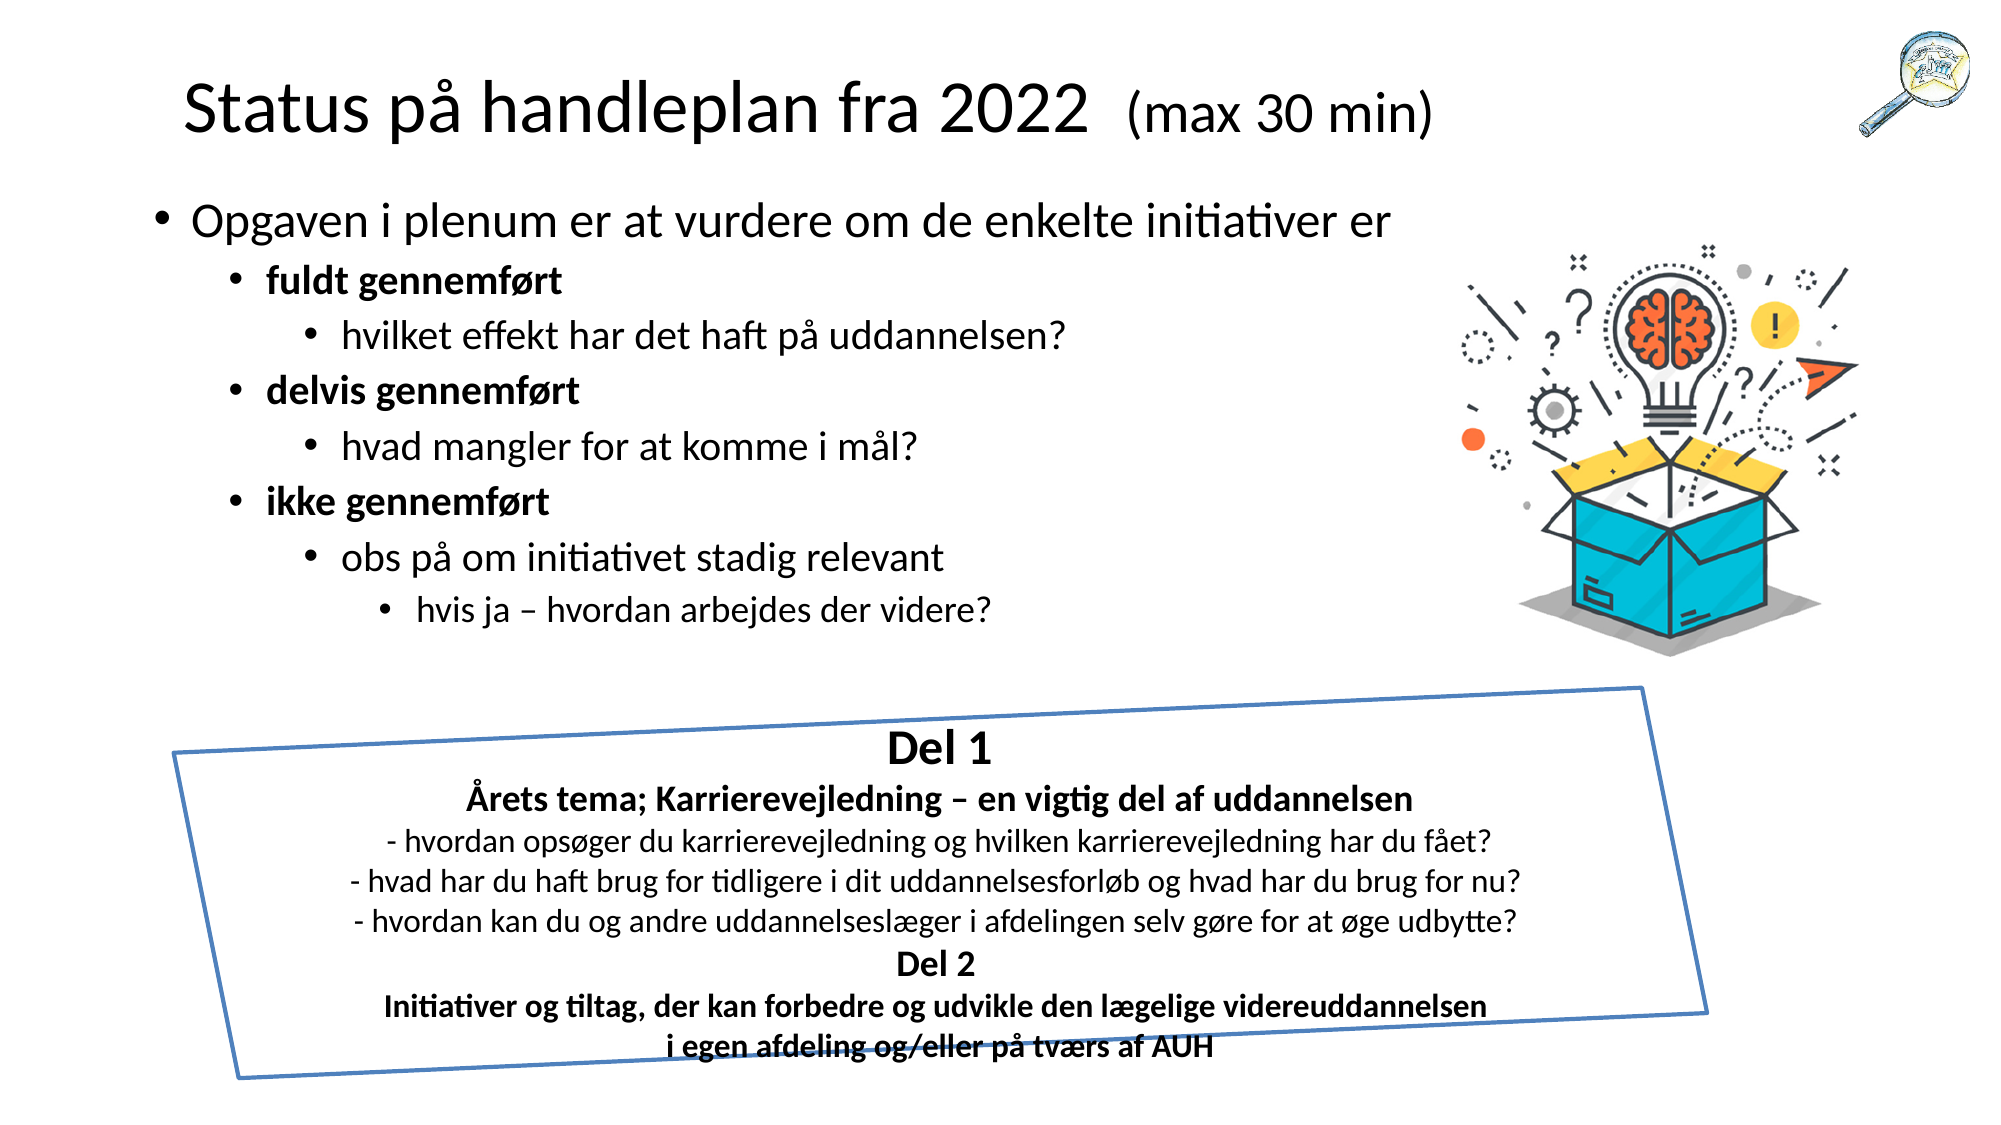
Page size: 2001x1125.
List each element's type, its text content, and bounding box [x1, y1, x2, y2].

list Opgaven i plenum er at vurdere om de enkelte initiativer er fuldt gennemført hvilket effekt har det haft på uddannelsen? delvis gennemført hvad mangler for at komme i mål? ikke gennemført obs på om initiativet stadig relevant hvis ja – hvordan arbejdes der videre? [138, 186, 1516, 730]
picture [1425, 244, 1905, 658]
picture [1850, 22, 1976, 139]
title Status på handleplan fra 2022 (max 30 min) [168, 33, 1785, 184]
text_box Del 1 Årets tema; Karrierevejledning – en vigtig del af uddannelsen - hvordan opsøger du karrierevejledning og hvilken karrierevejledning har du fået? - hvad har du haft brug for tidligere i dit uddannelsesforløb og hvad har du brug for nu? - hvordan kan du og andre uddannelseslæger i afdelingen selv gøre for at øge udbytte? Del 2 Initiativer og tiltag, der kan forbedre og udvikle den lægelige videreuddannelsen i egen afdeling og/eller på tværs af AUH [173, 687, 1708, 1079]
